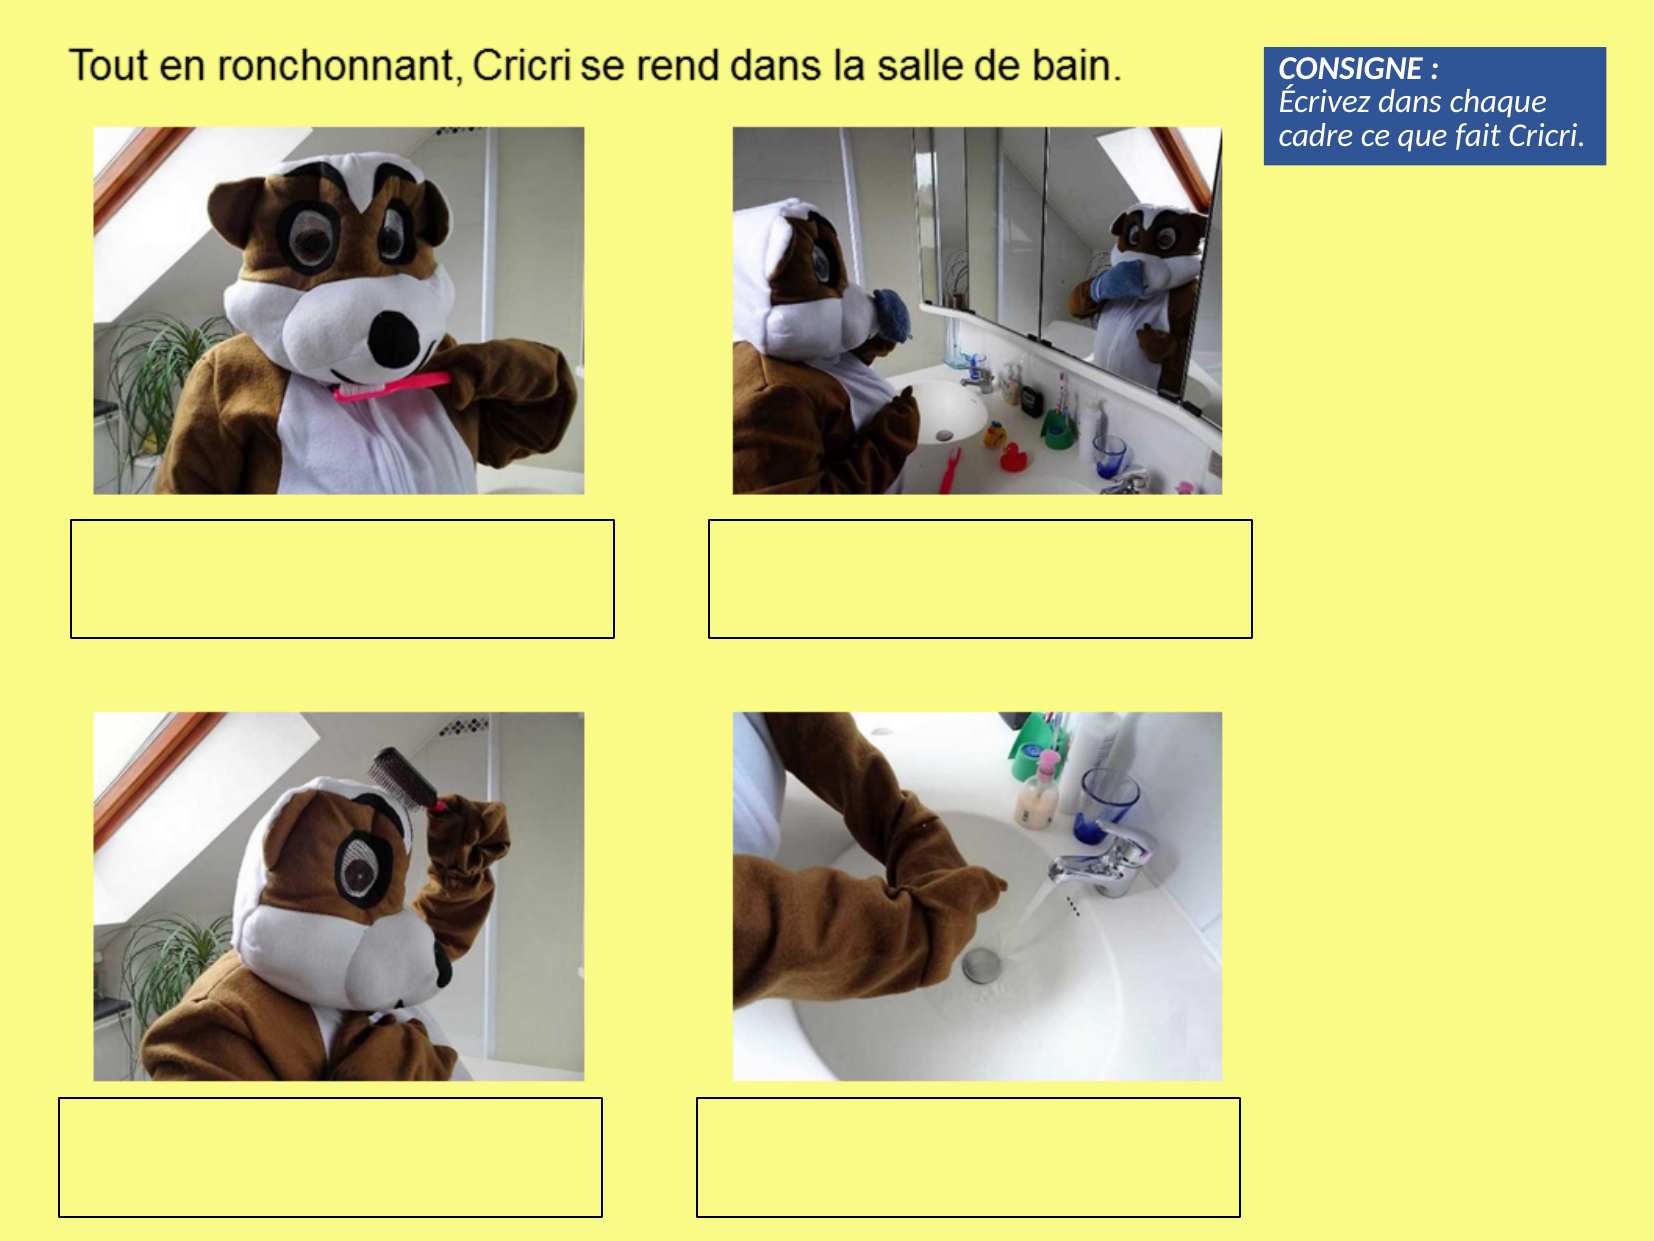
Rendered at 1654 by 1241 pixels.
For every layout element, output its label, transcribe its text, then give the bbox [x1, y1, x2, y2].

text_box [70, 519, 615, 638]
picture [0, 0, 1654, 1241]
text_box [708, 519, 1252, 638]
text_box [696, 1098, 1241, 1217]
text_box [59, 1098, 603, 1217]
text_box CONSIGNE : Écrivez dans chaque cadre ce que fait Cricri. [1263, 47, 1607, 166]
